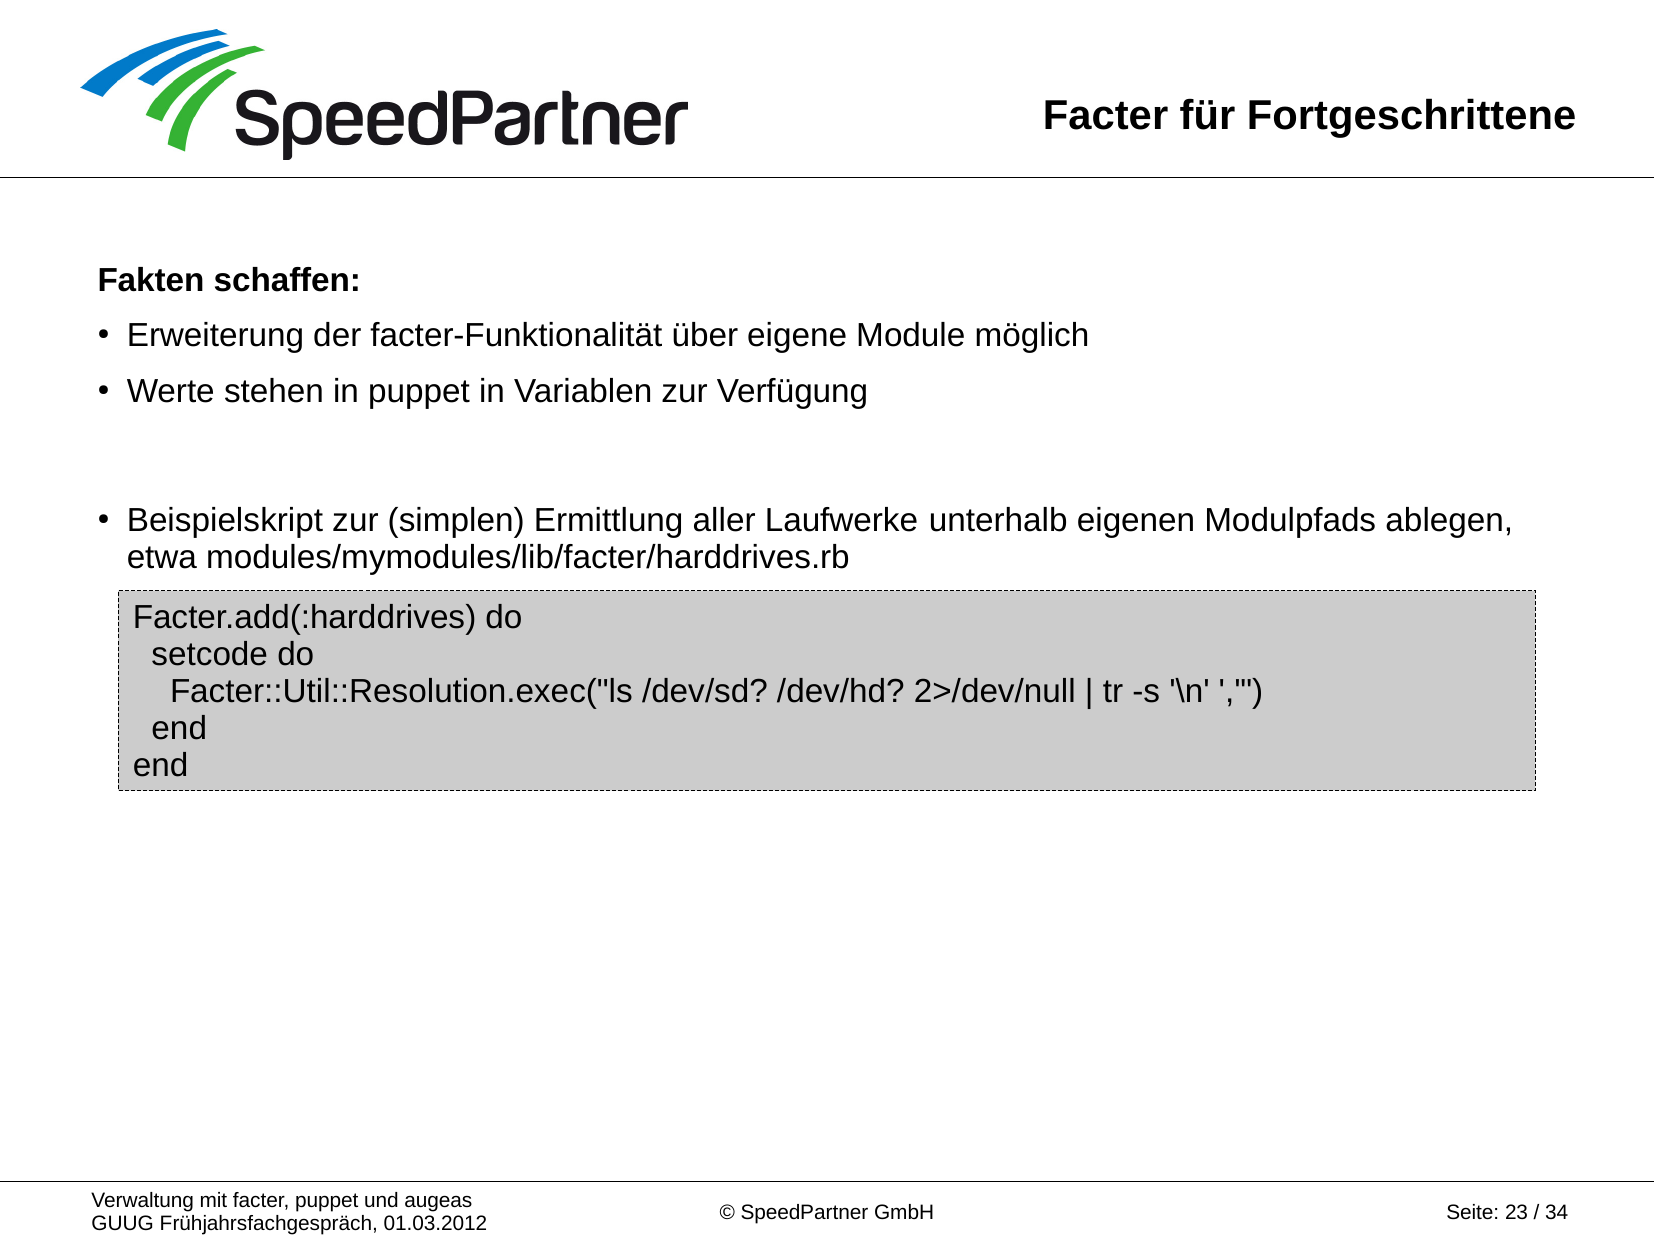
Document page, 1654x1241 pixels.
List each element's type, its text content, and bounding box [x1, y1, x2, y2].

text_box Facter.add(:harddrives) do setcode do Facter::Util::Resolution.exec("ls /dev/sd? /dev/hd? 2>/dev/null | tr -s '\n' ','") end end [118, 590, 1536, 791]
picture [80, 29, 688, 160]
title Facter für Fortgeschrittene [590, 70, 1577, 160]
text_box Fakten schaffen: Erweiterung der facter-Funktionalität über eigene Module möglich Werte stehen in puppet in Variablen zur Verfügung Beispielskript zur (simplen) Ermittlung aller Laufwerke unterhalb eigenen Modulpfads ablegen, etwa modules/mymodules/lib/facter/harddrives.rb [82, 253, 1565, 1177]
